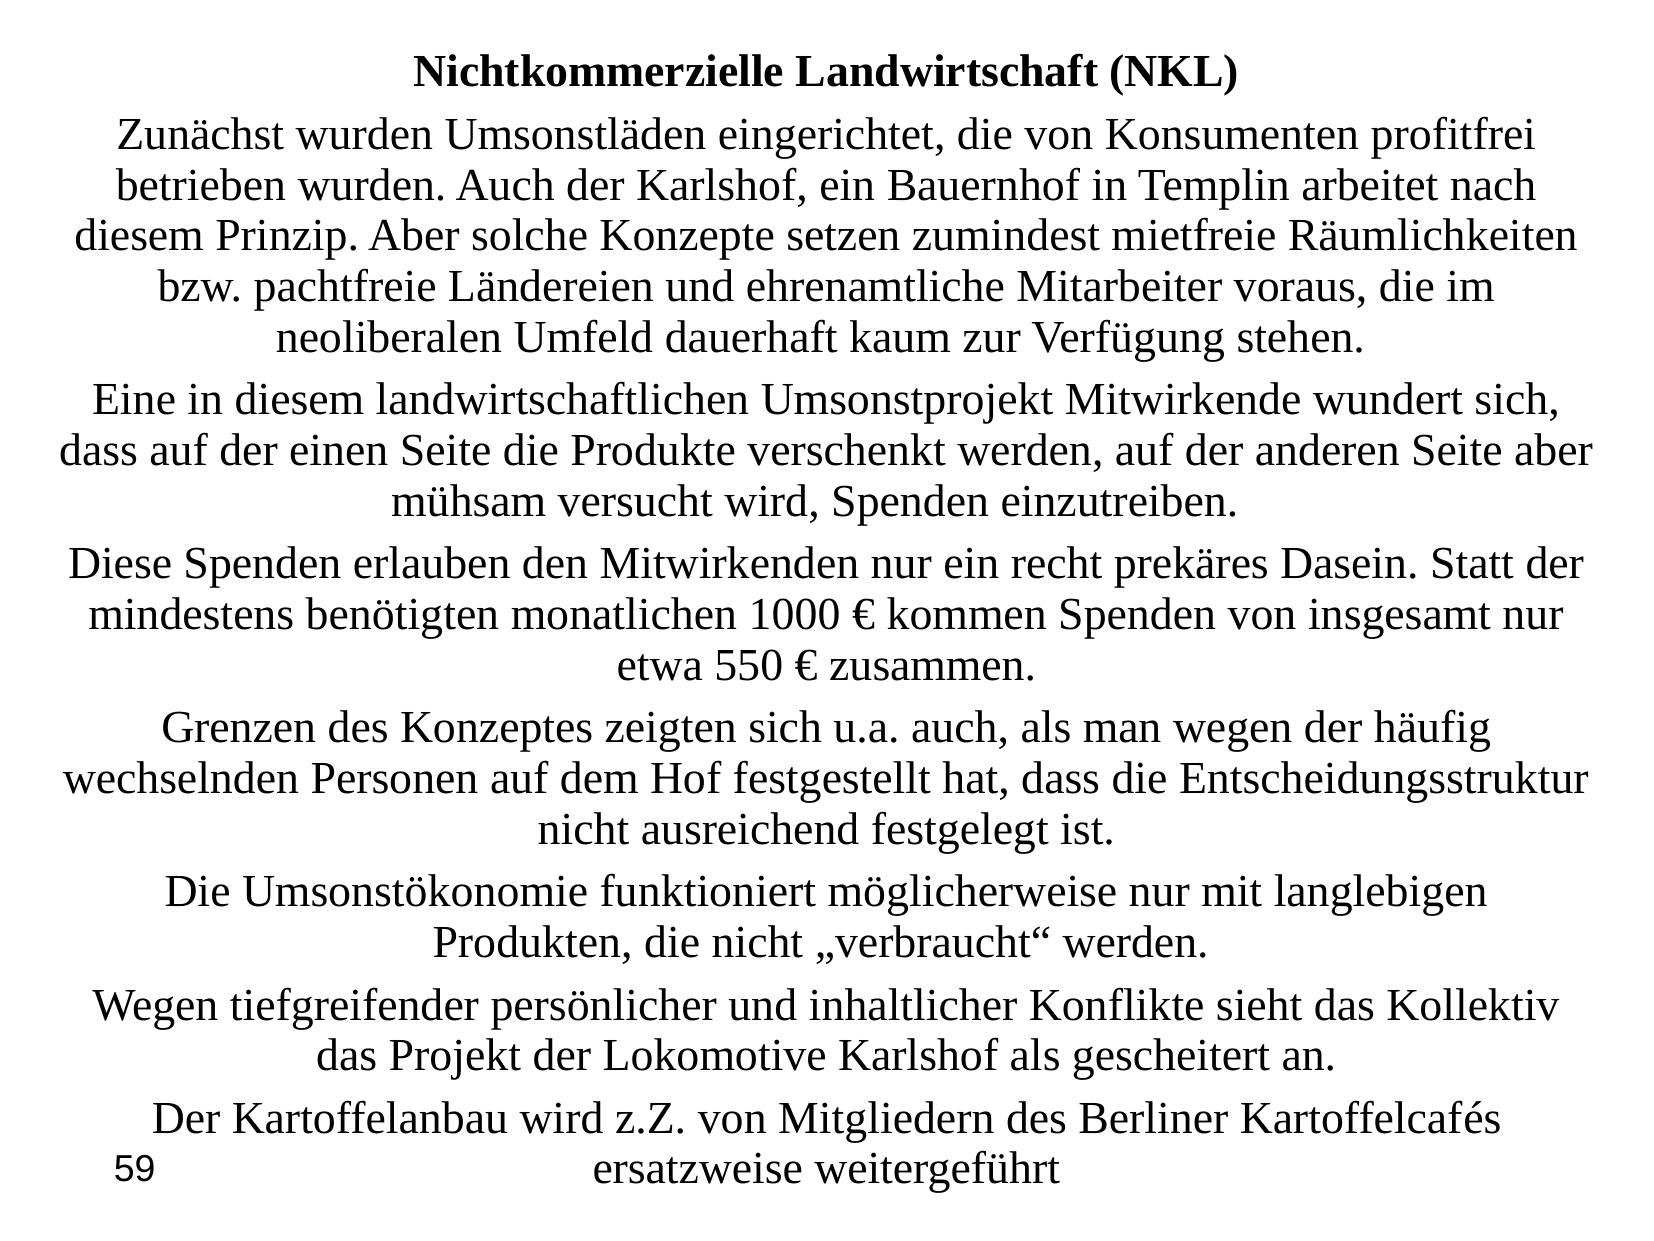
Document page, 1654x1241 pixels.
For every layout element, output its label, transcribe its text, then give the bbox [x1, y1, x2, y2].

text_box <Nummer> [99, 1140, 189, 1198]
text_box Nichtkommerzielle Landwirtschaft (NKL) Zunächst wurden Umsonstläden eingerichtet, die von Konsumenten profitfrei betrieben wurden. Auch der Karlshof, ein Bauernhof in Templin arbeitet nach diesem Prinzip. Aber solche Konzepte setzen zumindest mietfreie Räumlichkeiten bzw. pachtfreie Ländereien und ehrenamtliche Mitarbeiter voraus, die im neoliberalen Umfeld dauerhaft kaum zur Verfügung stehen. Eine in diesem landwirtschaftlichen Umsonstprojekt Mitwirkende wundert sich, dass auf der einen Seite die Produkte verschenkt werden, auf der anderen Seite aber mühsam versucht wird, Spenden einzutreiben. Diese Spenden erlauben den Mitwirkenden nur ein recht prekäres Dasein. Statt der mindestens benötigten monatlichen 1000 € kommen Spenden von insgesamt nur etwa 550 € zusammen. Grenzen des Konzeptes zeigten sich u.a. auch, als man wegen der häufig wechselnden Personen auf dem Hof festgestellt hat, dass die Entscheidungsstruktur nicht ausreichend festgelegt ist. Die Umsonstökonomie funktioniert möglicherweise nur mit langlebigen Produkten, die nicht „verbraucht“ werden. Wegen tiefgreifender persönlicher und inhaltlicher Konflikte sieht das Kollektiv das Projekt der Lokomotive Karlshof als gescheitert an. Der Kartoffelanbau wird z.Z. von Mitgliedern des Berliner Kartoffelcafés ersatzweise weitergeführt [44, 38, 1610, 1202]
